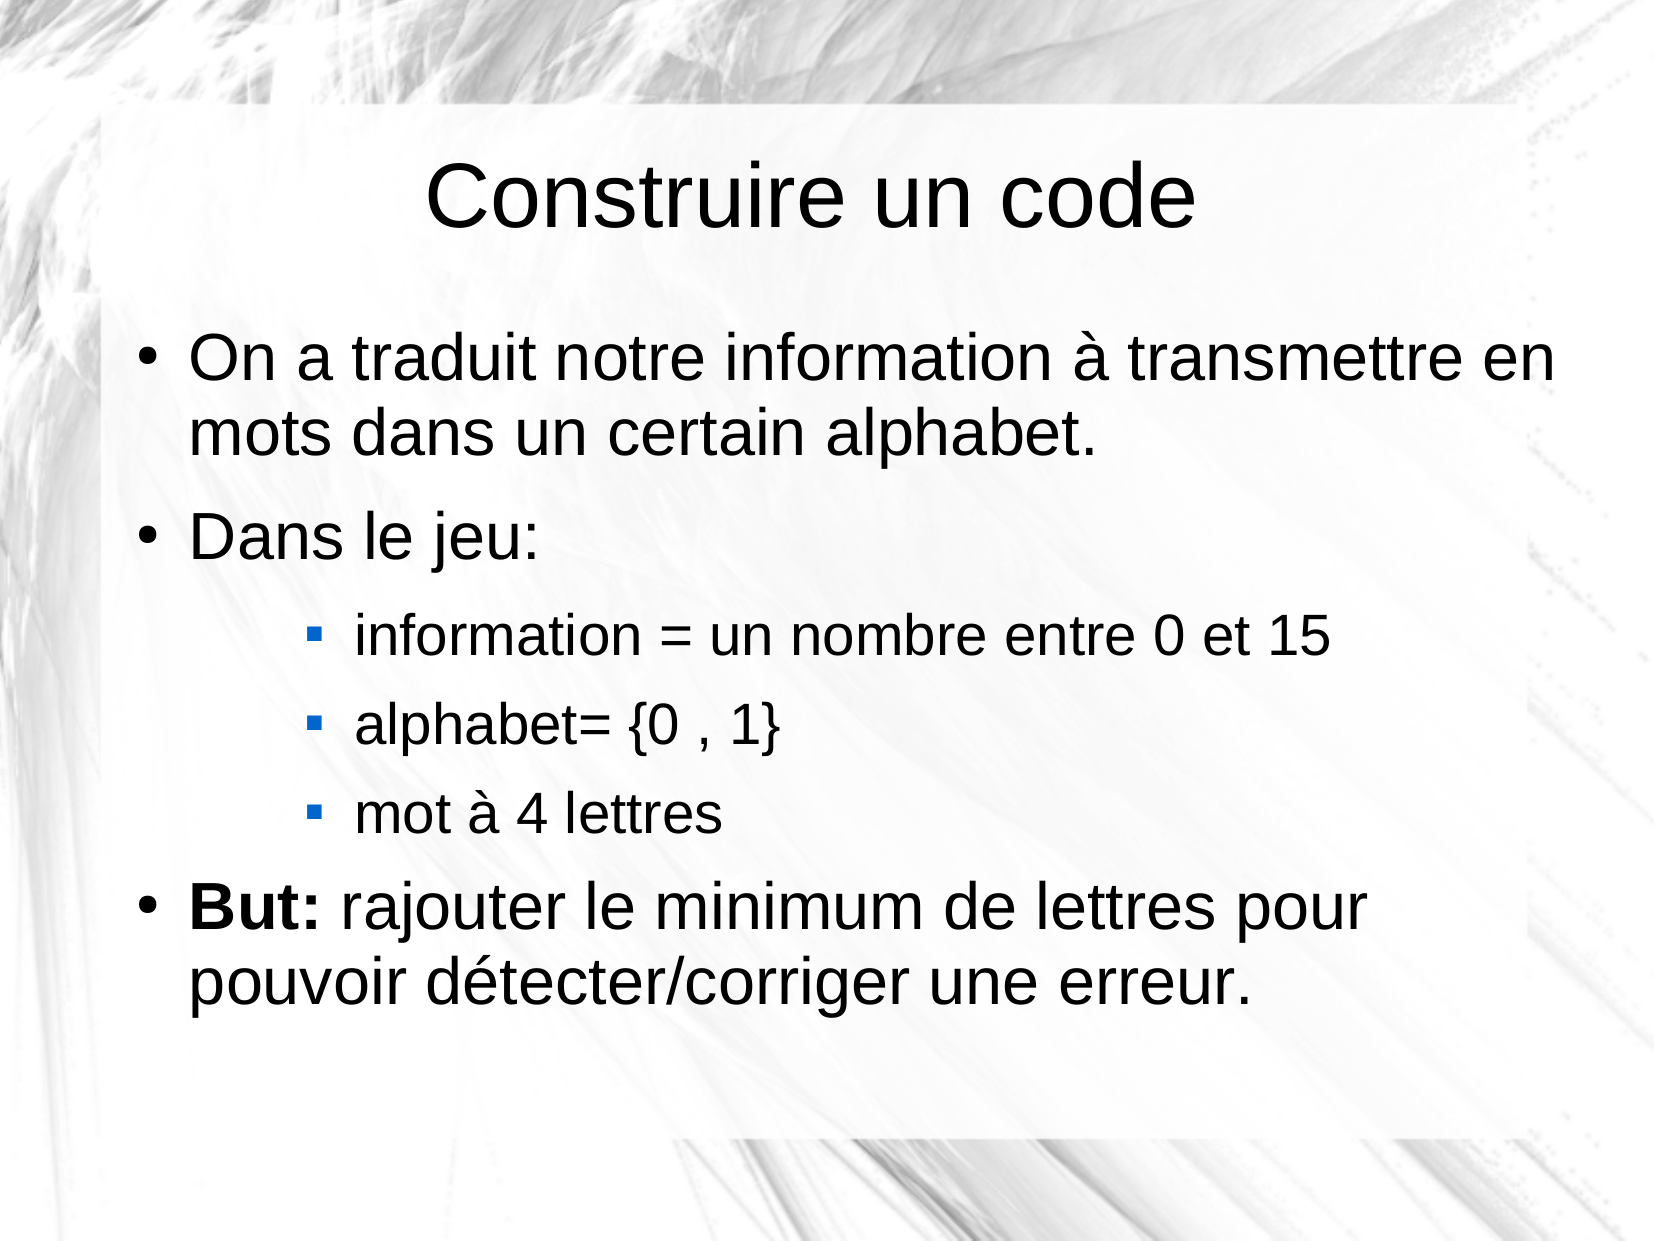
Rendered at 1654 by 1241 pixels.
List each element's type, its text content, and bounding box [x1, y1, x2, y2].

list On a traduit notre information à transmettre en mots dans un certain alphabet. Dans le jeu: information = un nombre entre 0 et 15 alphabet= {0 , 1} mot à 4 lettres But: rajouter le minimum de lettres pour pouvoir détecter/corriger une erreur. [118, 319, 1571, 1124]
picture [0, 0, 1654, 1241]
title Construire un code [118, 112, 1506, 281]
